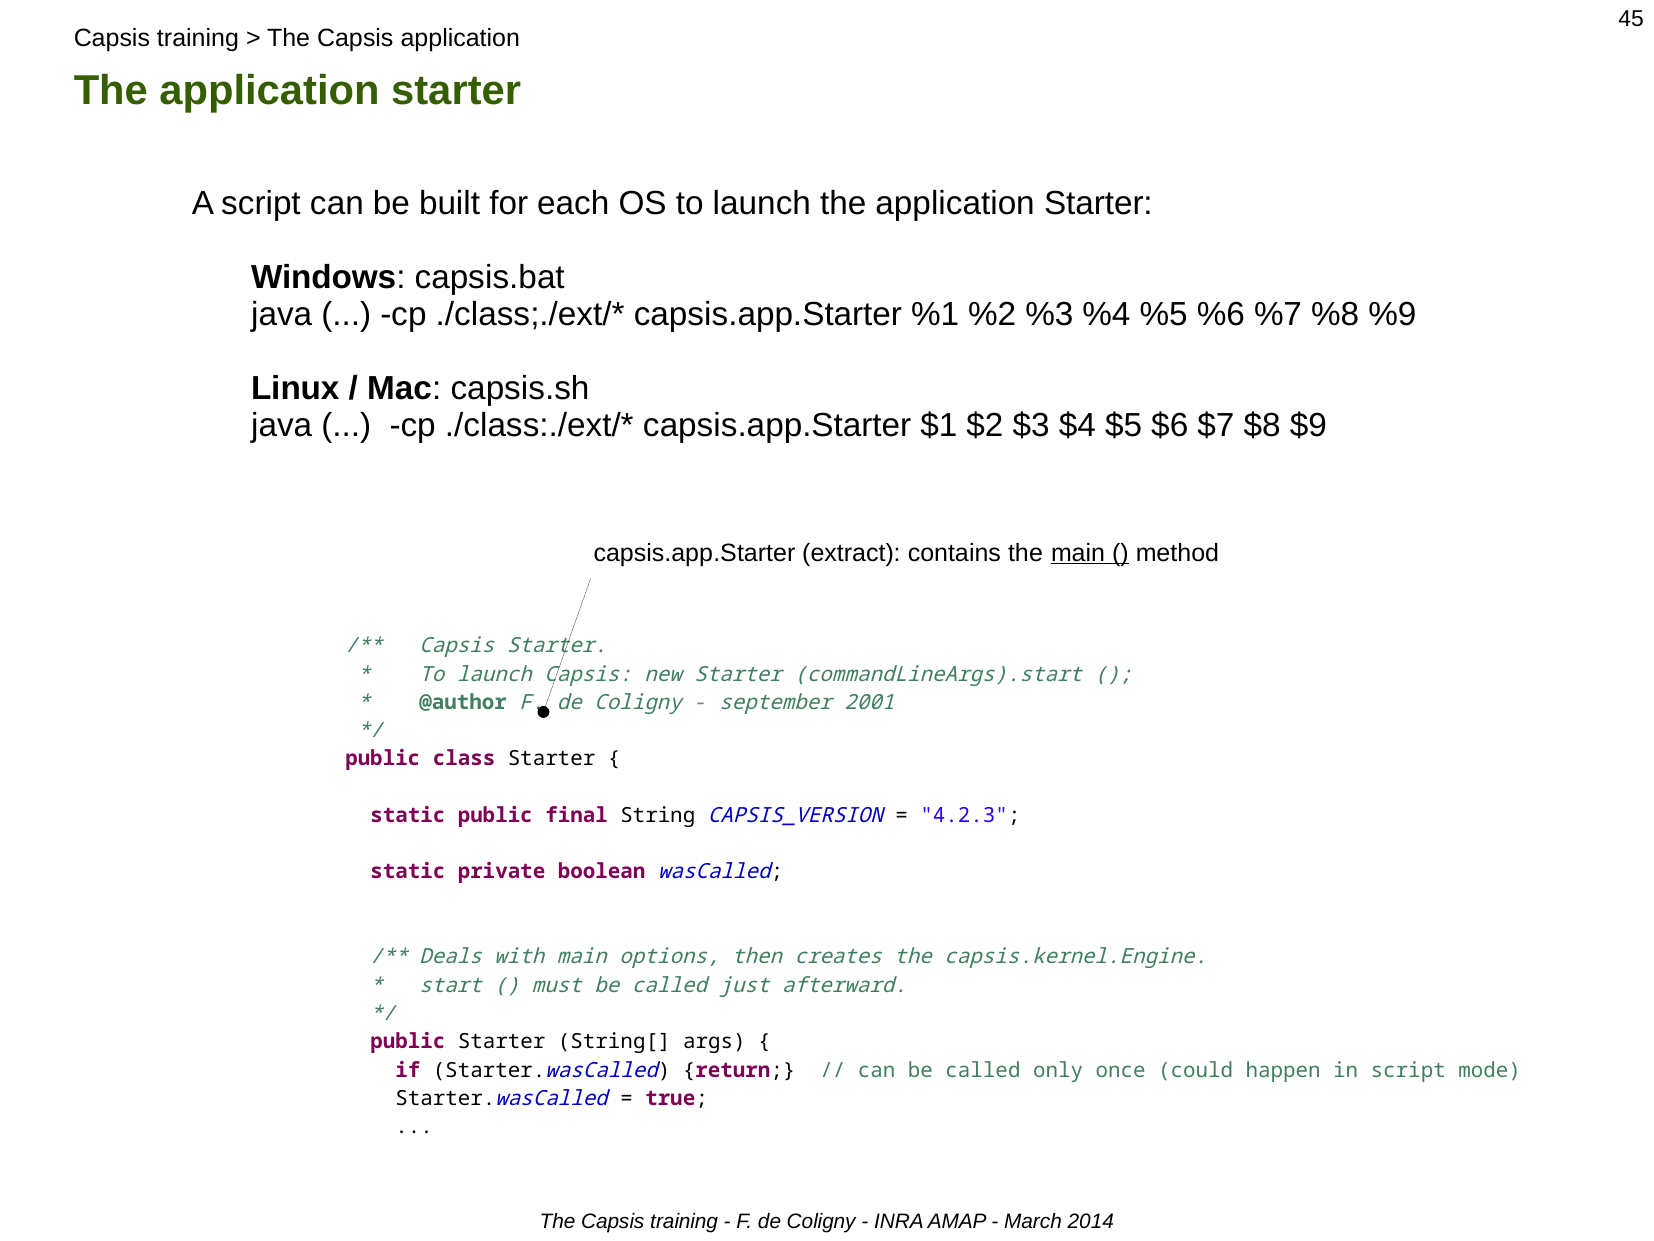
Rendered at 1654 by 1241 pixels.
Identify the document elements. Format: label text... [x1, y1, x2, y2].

text_box Capsis training > The Capsis application [59, 16, 1004, 59]
text_box The application starter [59, 59, 1344, 121]
text_box A script can be built for each OS to launch the application Starter: Windows: capsis.bat java (...) -cp ./class;./ext/* capsis.app.Starter %1 %2 %3 %4 %5 %6 %7 %8 %9 Linux / Mac: capsis.sh java (...) -cp ./class:./ext/* capsis.app.Starter $1 $2 $3 $4 $5 $6 $7 $8 $9 [177, 177, 1622, 455]
text_box /** Capsis Starter. * To launch Capsis: new Starter (commandLineArgs).start (); * @author F. de Coligny - september 2001 */ public class Starter { static public final String CAPSIS_VERSION = "4.2.3"; static private boolean wasCalled; /** Deals with main options, then creates the capsis.kernel.Engine. * start () must be called just afterward. */ public Starter (String[] args) { if (Starter.wasCalled) {return;} // can be called only once (could happen in script mode) Starter.wasCalled = true; ... [330, 623, 1654, 1079]
text_box The Capsis training - F. de Coligny - INRA AMAP - March 2014 [0, 1201, 1654, 1241]
text_box capsis.app.Starter (extract): contains the main () method [578, 531, 1288, 575]
